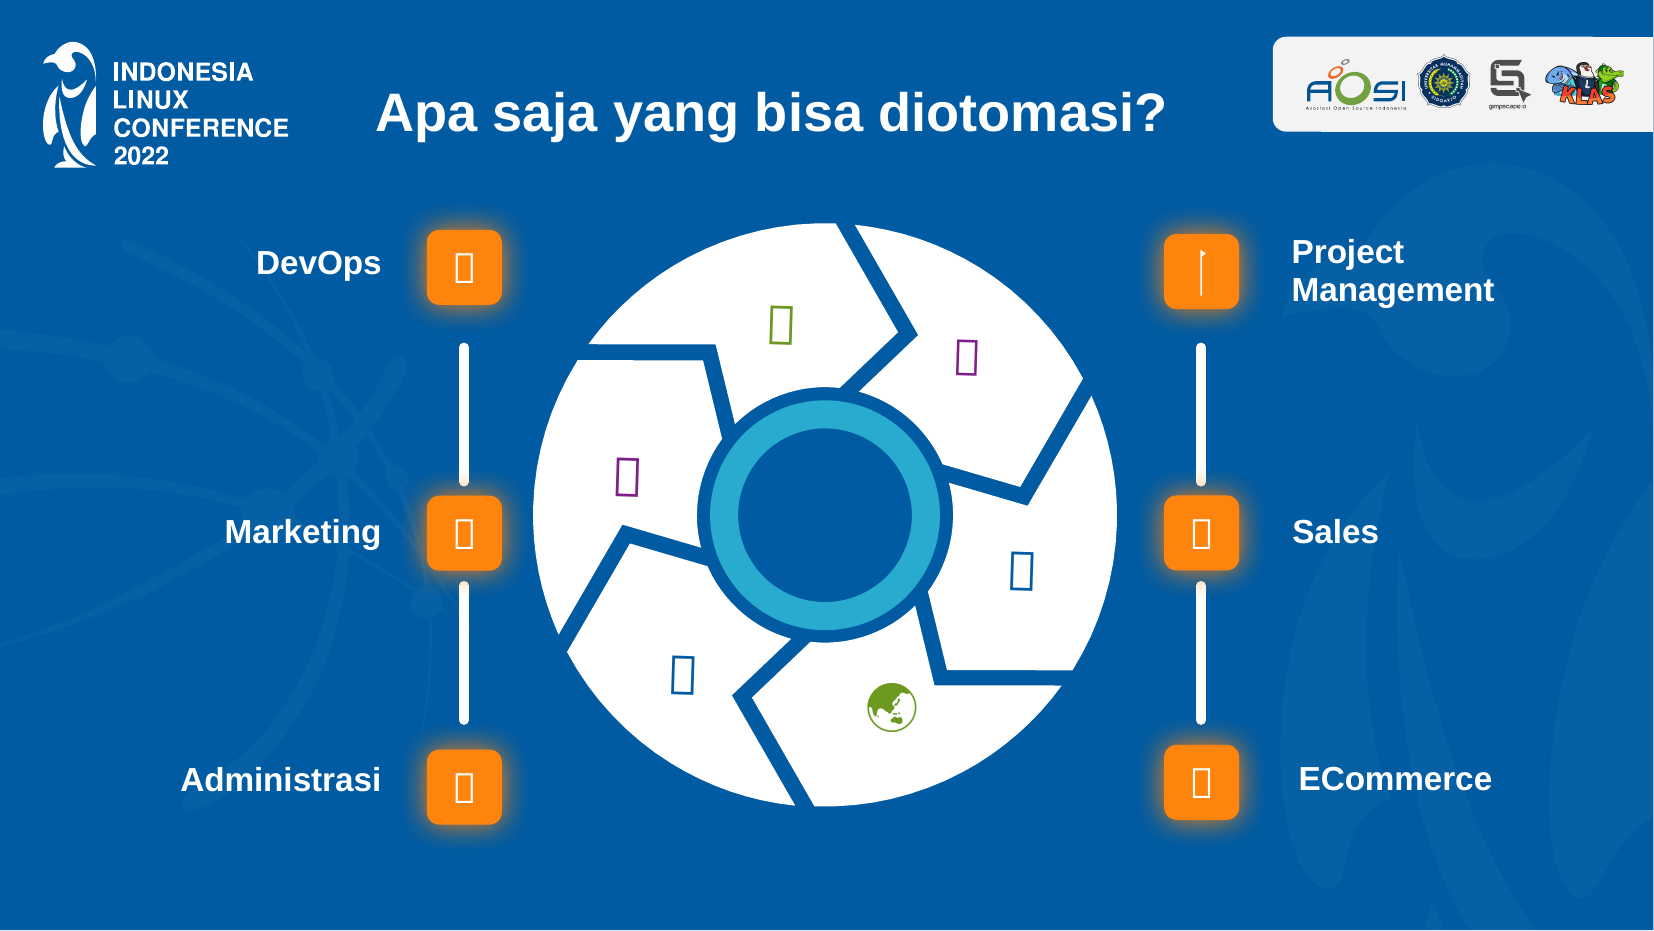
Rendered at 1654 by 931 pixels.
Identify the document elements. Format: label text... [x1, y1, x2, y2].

text_box  [927, 395, 1117, 671]
text_box  [588, 223, 899, 425]
text_box [710, 400, 940, 631]
text_box  [533, 360, 723, 635]
text_box Marketing [45, 513, 382, 584]
picture [1545, 62, 1624, 105]
text_box  [1164, 234, 1240, 310]
text_box DevOps [45, 244, 382, 315]
text_box ECommerce [1263, 760, 1600, 857]
text_box Project Management [1256, 234, 1593, 331]
text_box 🌏 [751, 605, 1062, 807]
text_box  [567, 543, 796, 806]
text_box  [426, 495, 502, 571]
text_box  [426, 749, 502, 825]
text_box  [426, 229, 502, 305]
picture [1417, 54, 1471, 108]
title Apa saja yang bisa diotomasi? [375, 82, 1276, 205]
text_box  [1164, 495, 1240, 571]
text_box Administrasi [45, 761, 382, 832]
text_box  [1164, 744, 1240, 820]
text_box Sales [1256, 513, 1593, 610]
text_box  [854, 224, 1084, 487]
